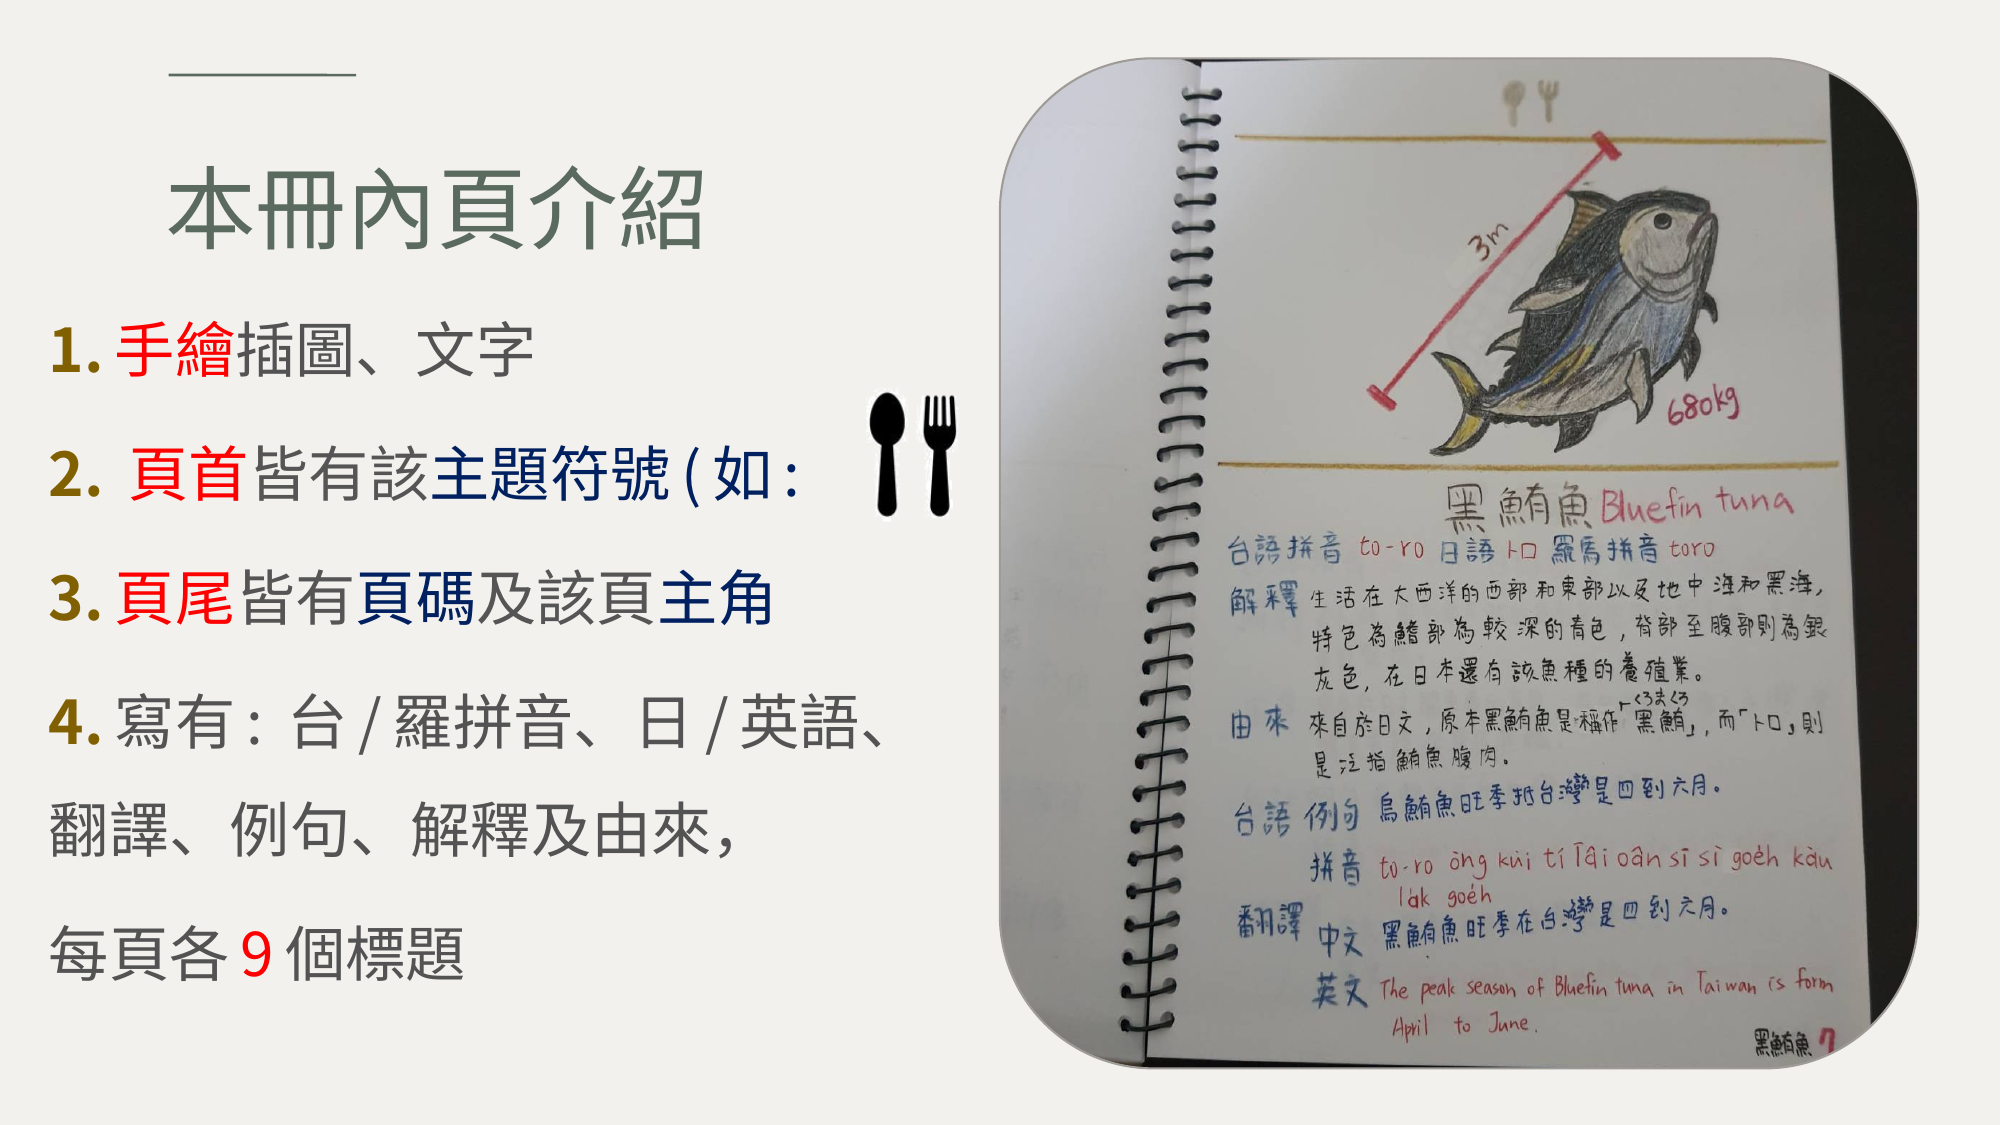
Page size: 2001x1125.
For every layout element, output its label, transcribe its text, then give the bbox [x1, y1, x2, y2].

title 本冊內頁介紹 [150, 143, 1000, 269]
text_box [999, 58, 1919, 1069]
list 1.手繪插圖、文字 2. 頁首皆有該主題符號(如: 3.頁尾皆有頁碼及該頁主角 4.寫有: 台/羅拼音、日/英語、翻譯、例句、解釋及由來， 每頁各9個標題 [33, 268, 953, 1009]
picture [845, 378, 974, 530]
